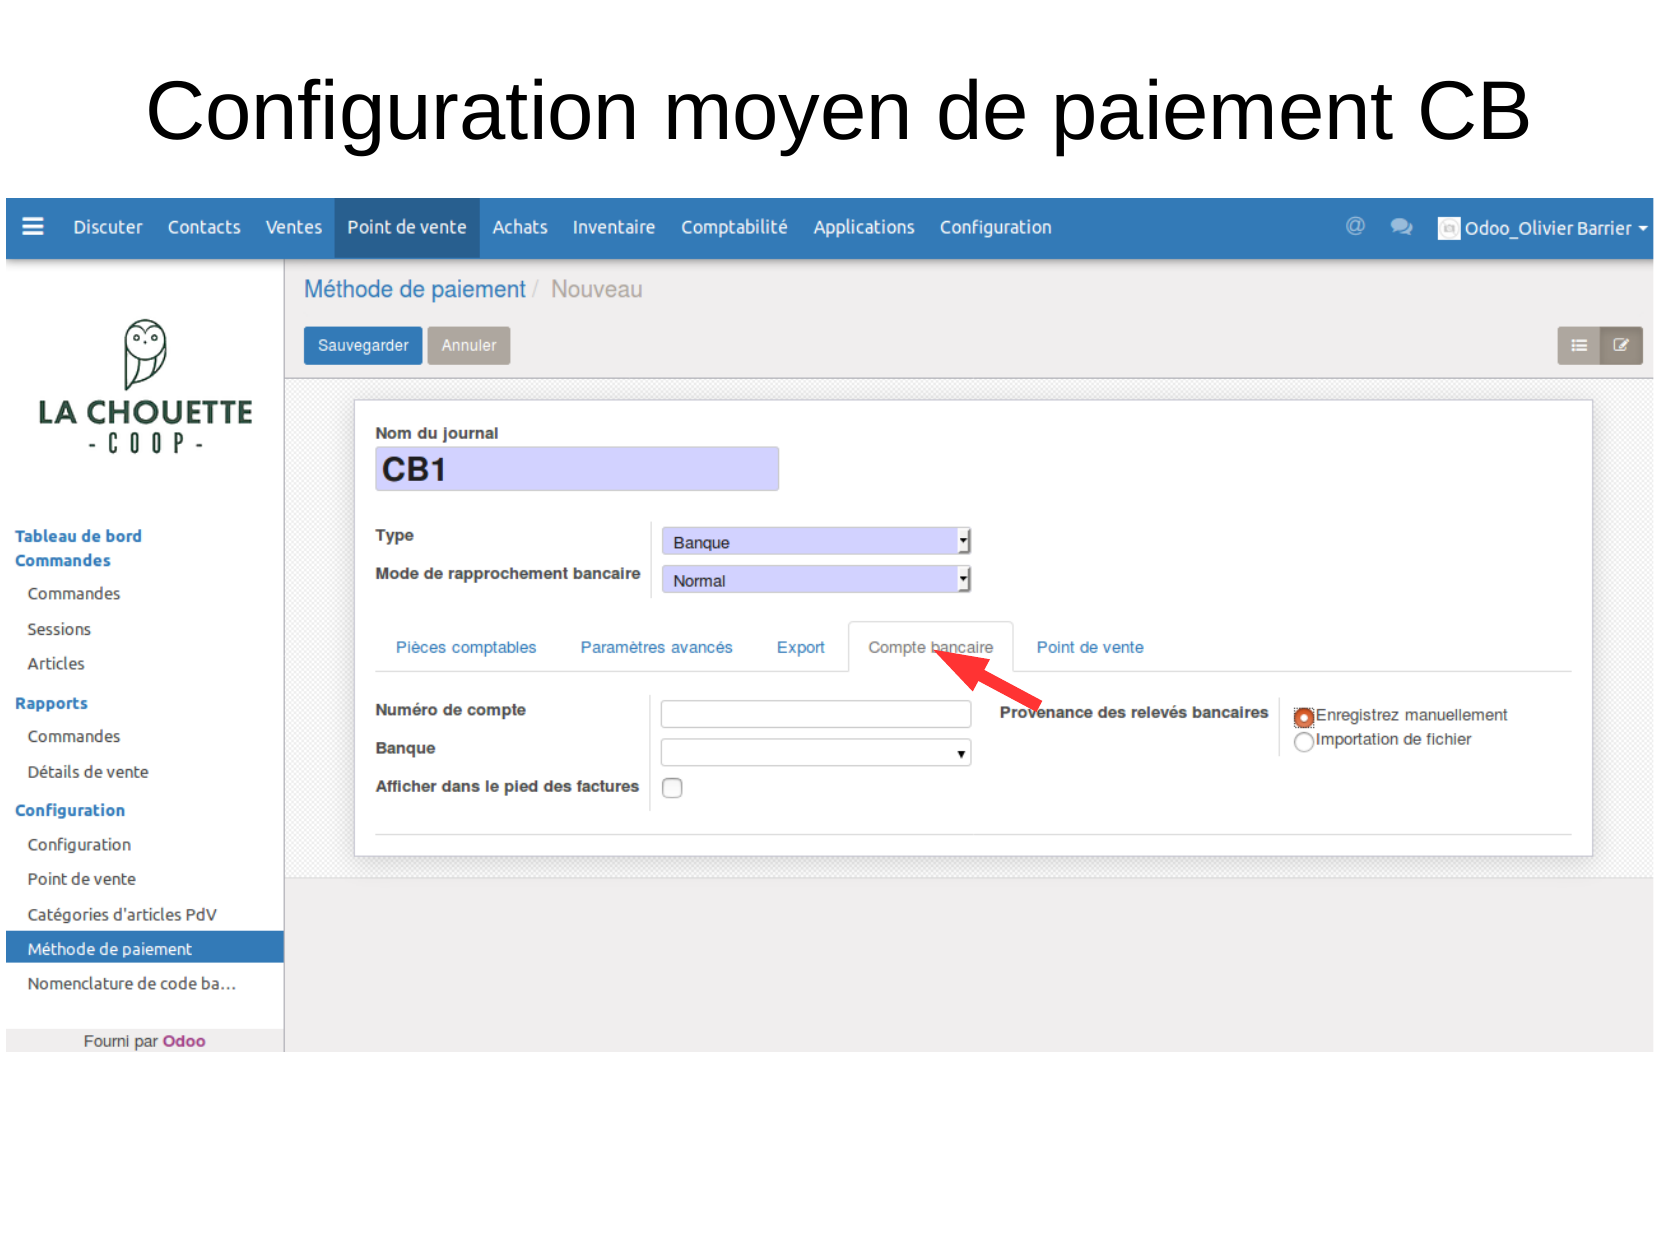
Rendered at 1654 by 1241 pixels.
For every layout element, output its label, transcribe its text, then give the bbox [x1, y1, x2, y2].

picture [6, 198, 1654, 1052]
title Configuration moyen de paiement CB [82, 49, 1571, 166]
